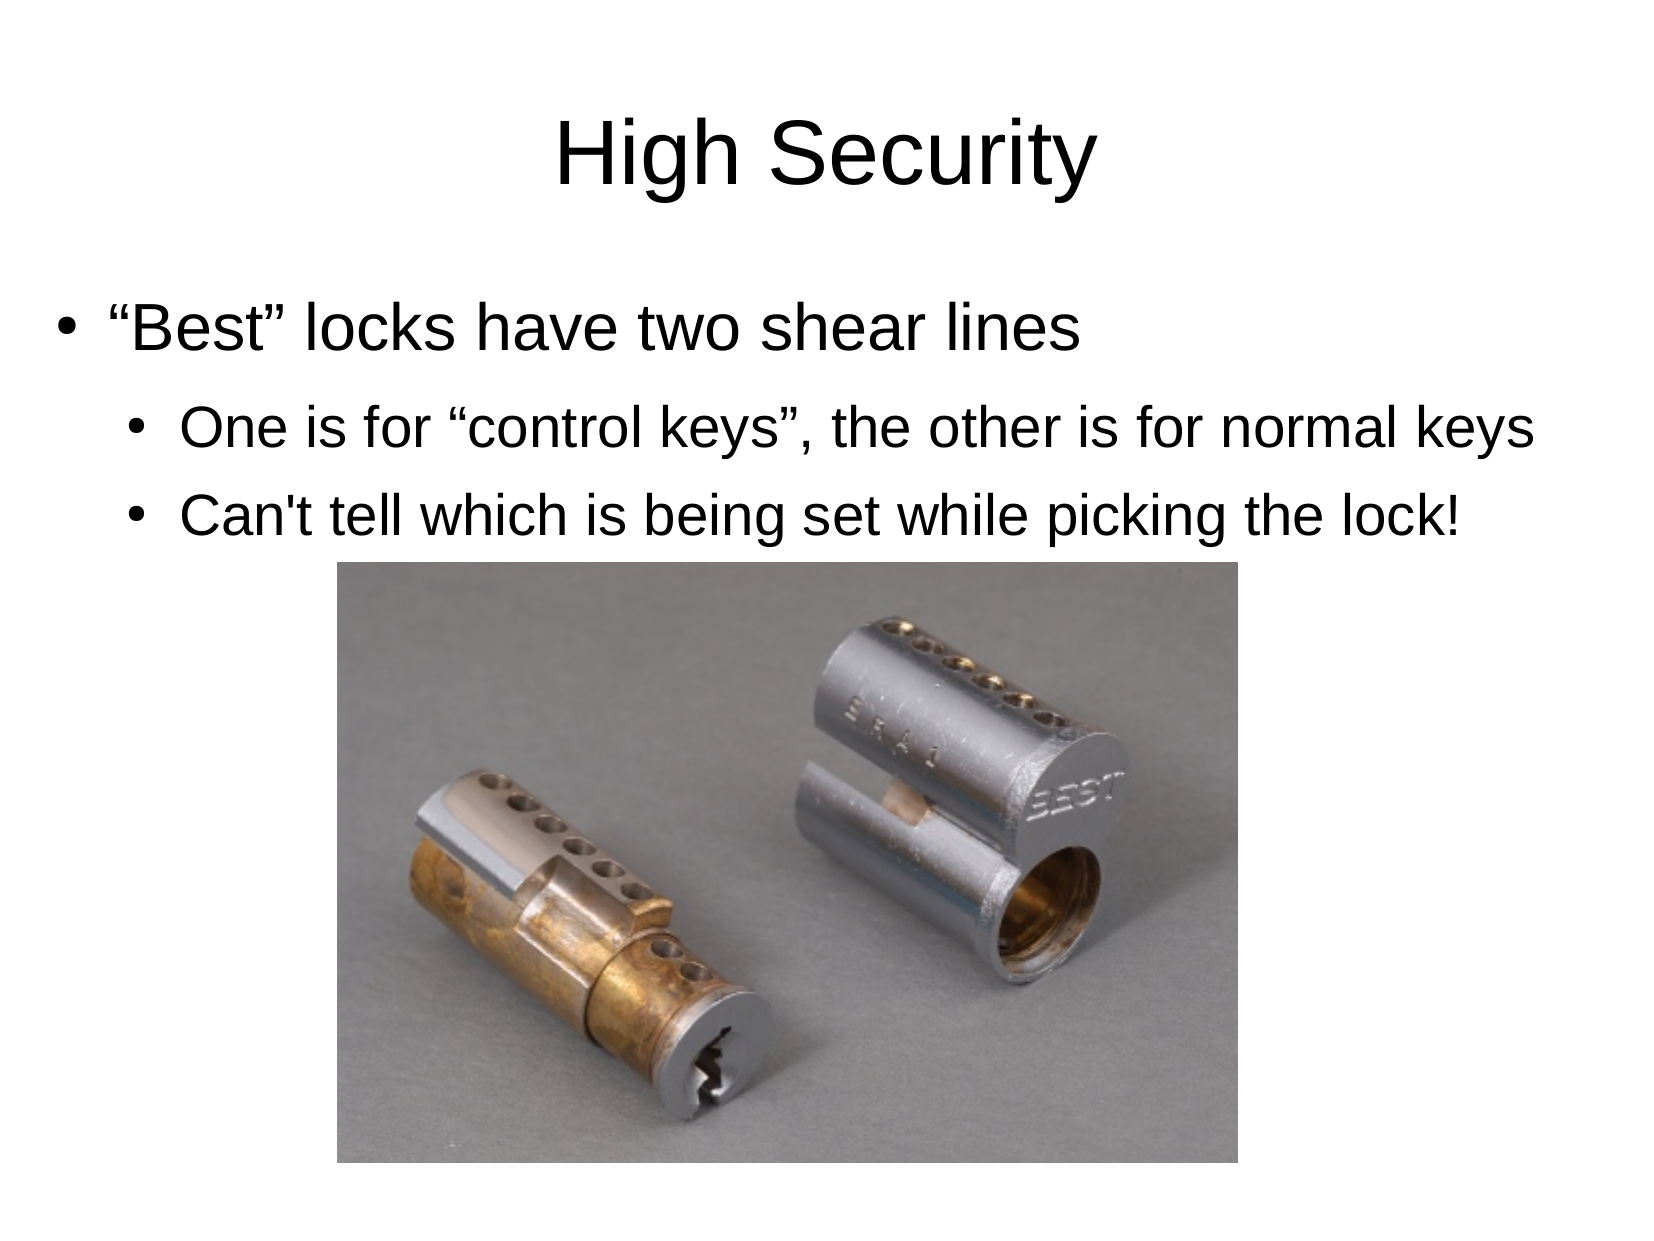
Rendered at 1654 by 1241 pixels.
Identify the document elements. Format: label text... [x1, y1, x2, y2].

title High Security [82, 56, 1571, 250]
picture [337, 562, 1238, 1163]
list “Best” locks have two shear lines One is for “control keys”, the other is for normal keys Can't tell which is being set while picking the lock! [37, 290, 1613, 1109]
